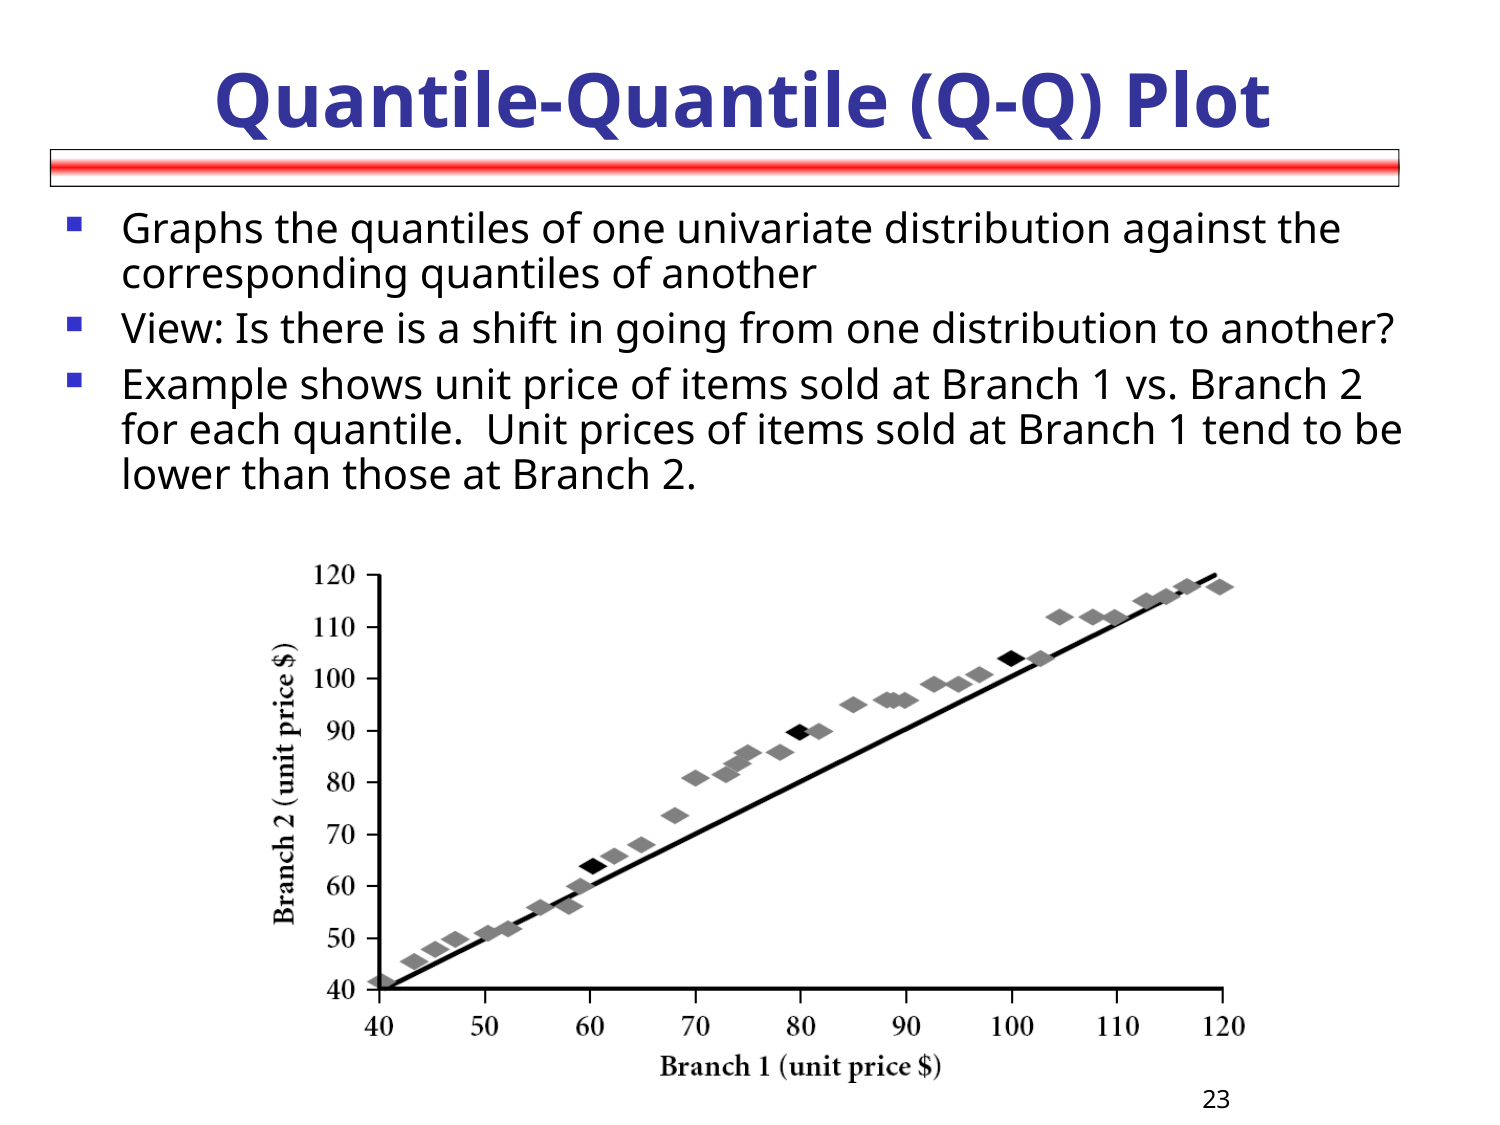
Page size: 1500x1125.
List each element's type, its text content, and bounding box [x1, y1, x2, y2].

title Quantile-Quantile (Q-Q) Plot [24, 44, 1463, 150]
list Graphs the quantiles of one univariate distribution against the corresponding quantiles of another View: Is there is a shift in going from one distribution to another? Example shows unit price of items sold at Branch 1 vs. Branch 2 for each quantile. Unit prices of items sold at Branch 1 tend to be lower than those at Branch 2. [49, 199, 1425, 556]
picture [260, 556, 1251, 1083]
text_box <number> [1187, 1062, 1500, 1125]
